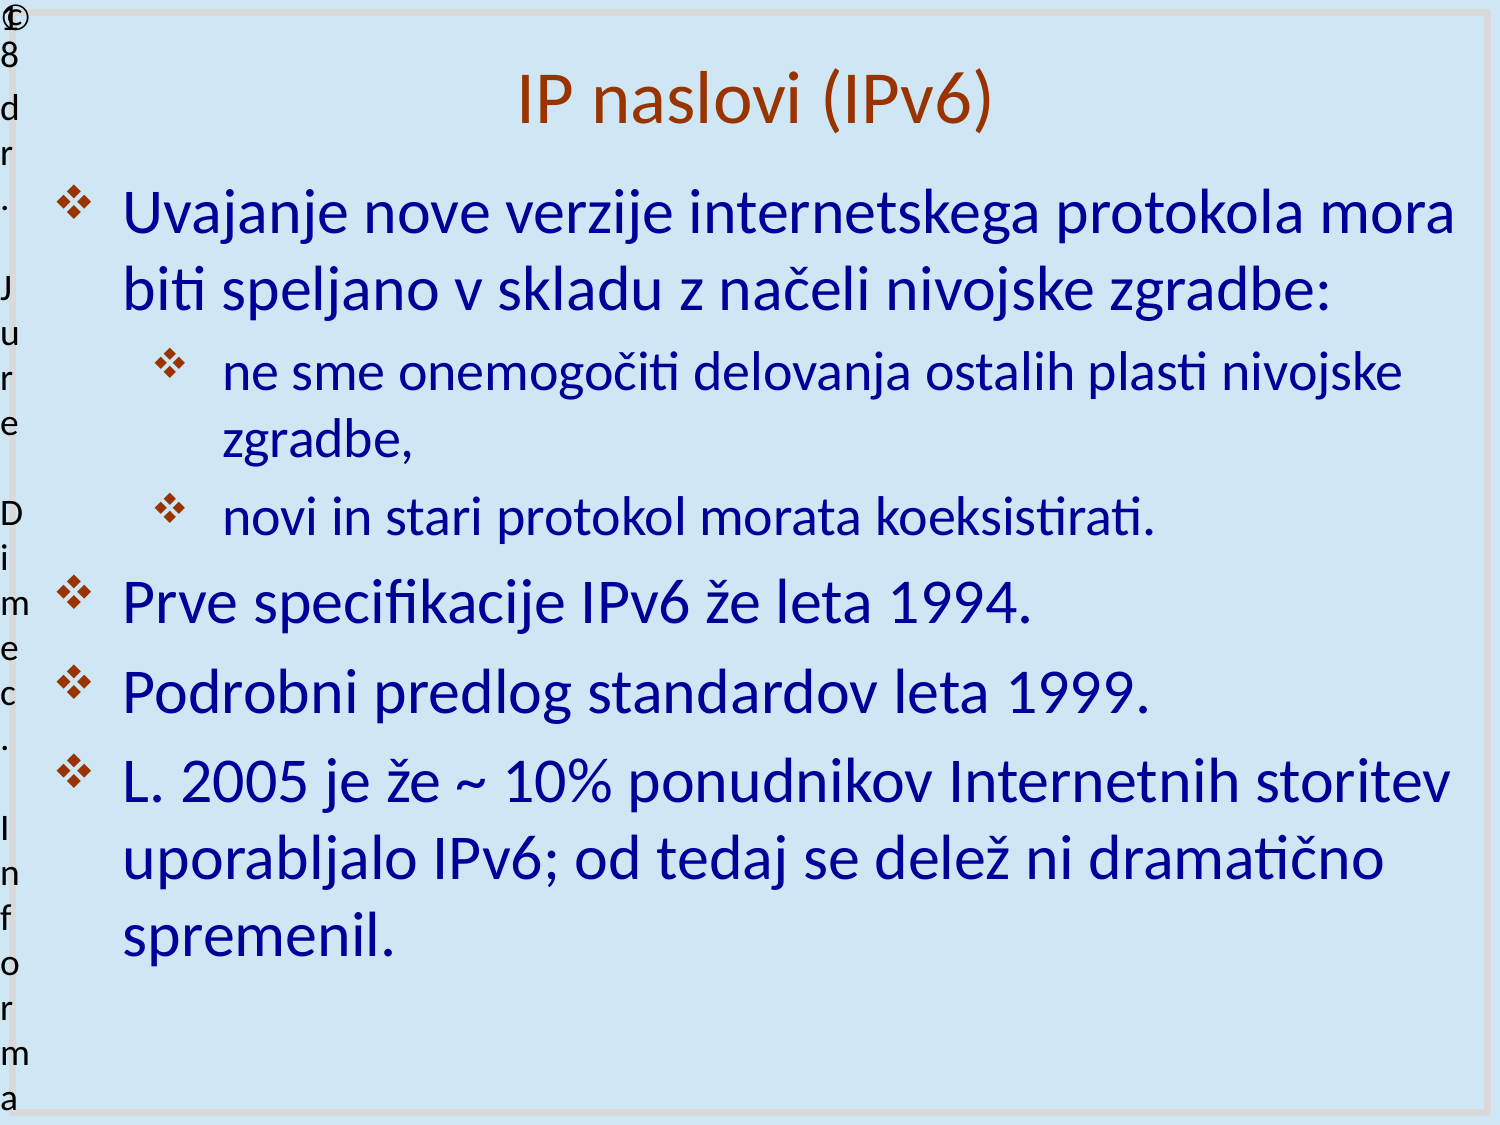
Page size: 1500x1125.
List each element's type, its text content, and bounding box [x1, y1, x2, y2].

list Uvajanje nove verzije internetskega protokola mora biti speljano v skladu z načeli nivojske zgradbe: ne sme onemogočiti delovanja ostalih plasti nivojske zgradbe, novi in stari protokol morata koeksistirati. Prve specifikacije IPv6 že leta 1994. Podrobni predlog standardov leta 1999. L. 2005 je že ~ 10% ponudnikov Internetnih storitev uporabljalo IPv6; od tedaj se delež ni dramatično spremenil. [37, 162, 1475, 1050]
title IP naslovi (IPv6) [37, 37, 1475, 150]
